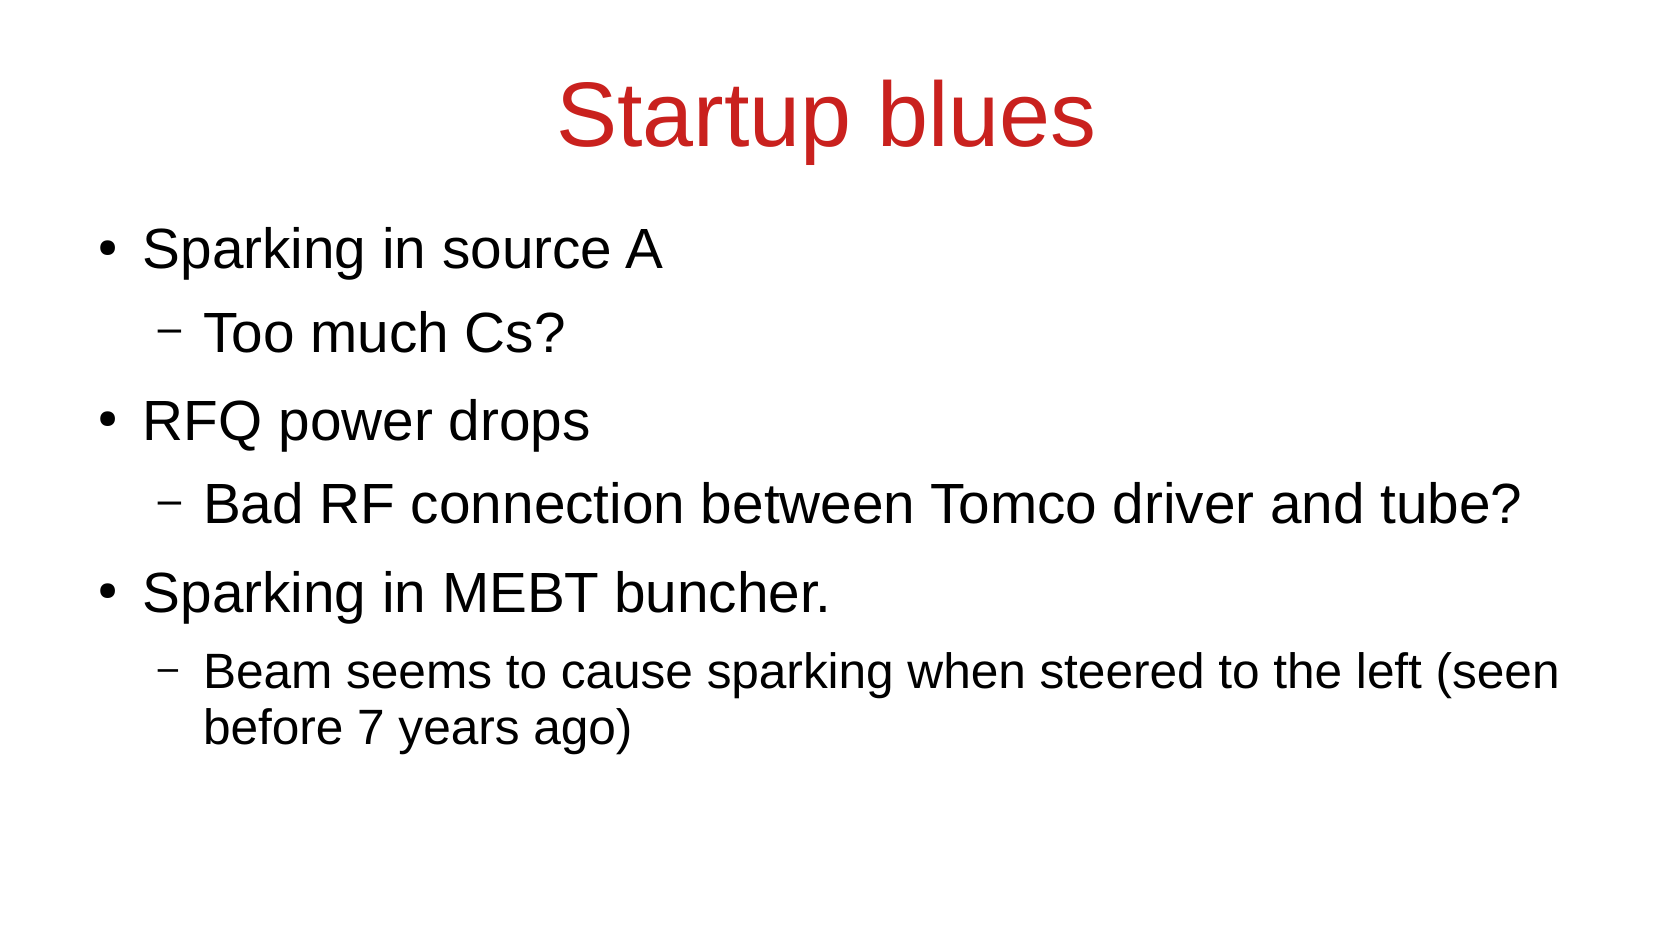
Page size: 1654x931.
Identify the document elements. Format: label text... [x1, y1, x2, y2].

list Sparking in source A Too much Cs? RFQ power drops Bad RF connection between Tomco driver and tube? Sparking in MEBT buncher. Beam seems to cause sparking when steered to the left (seen before 7 years ago) [82, 217, 1571, 758]
title Startup blues [82, 37, 1571, 193]
